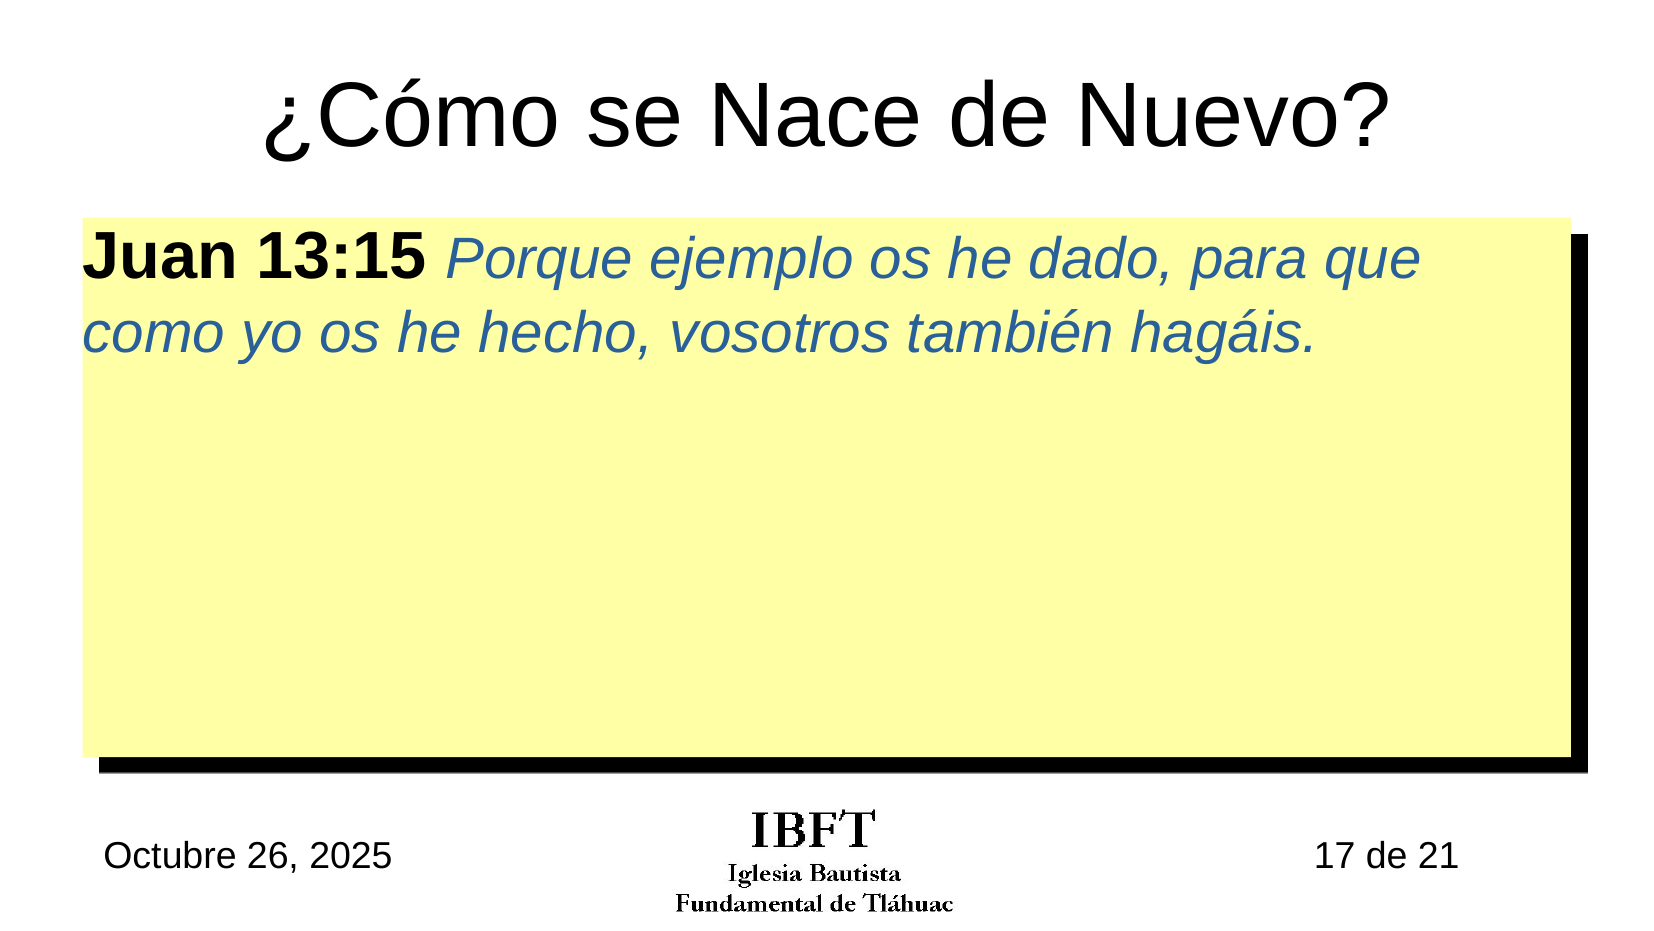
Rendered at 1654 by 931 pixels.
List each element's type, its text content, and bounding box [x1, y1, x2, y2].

text_box Octubre 26, 2025 [88, 826, 414, 886]
list Juan 13:15 Porque ejemplo os he dado, para que como yo os he hecho, vosotros también hagáis. 1 Pedro 2:21 Pues para esto fuisteis llamados; porque también Cristo padeció por nosotros, dejándonos ejemplo, para que sigáis sus pisadas; [82, 217, 1571, 758]
text_box <number> de 21 [1299, 826, 1565, 926]
title ¿Cómo se Nace de Nuevo? [82, 37, 1571, 193]
picture [649, 797, 970, 924]
